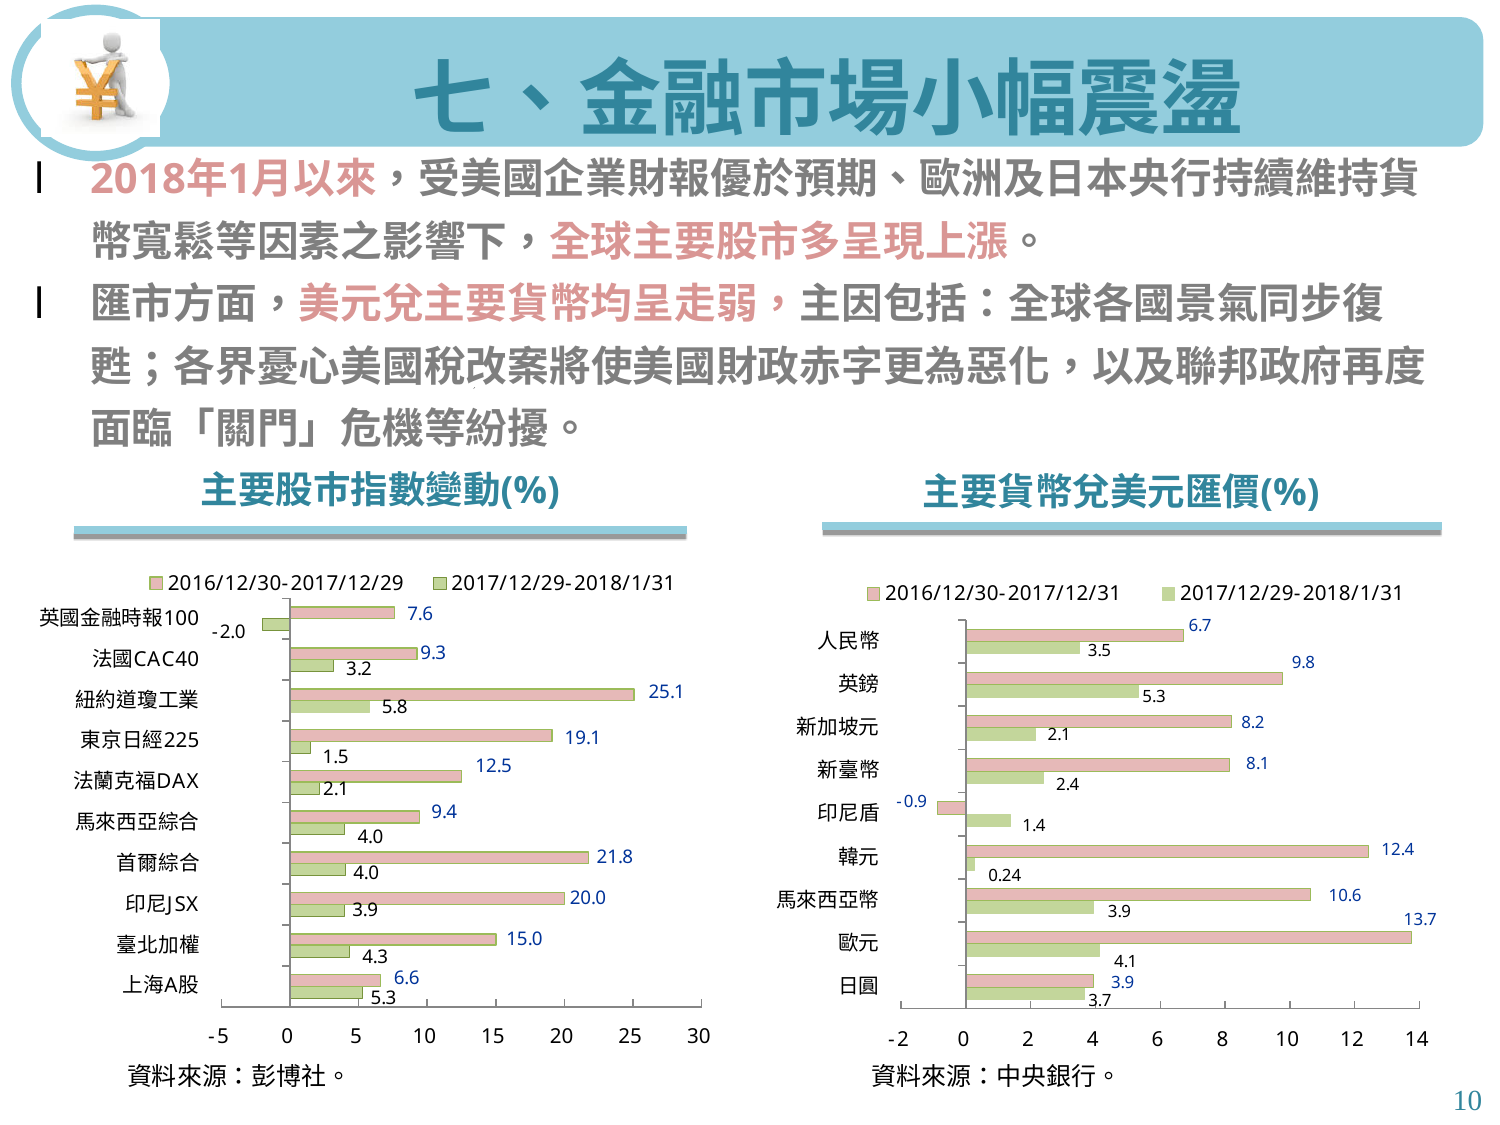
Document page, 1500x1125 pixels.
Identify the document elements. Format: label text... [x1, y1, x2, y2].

text_box 資料來源：彭博社。 [112, 1053, 509, 1099]
title 七、金融市場小幅震盪 [174, 37, 1482, 129]
picture [41, 19, 160, 137]
picture [35, 561, 1447, 1055]
text_box 資料來源：中央銀行。 [856, 1055, 1254, 1099]
text_box 主要股巿指數變動(%) [18, 458, 742, 519]
text_box 2018年1月以來，受美國企業財報優於預期、歐洲及日本央行持續維持貨 幣寬鬆等因素之影響下，全球主要股市多呈現上漲。 匯市方面，美元兌主要貨幣均呈走弱，主因包括：全球各國景氣同步復 甦；各界憂心美國稅改案將使美國財政赤字更為惡化，以及聯邦政府再度 面臨「關門」危機等紛擾。 [18, 151, 1448, 469]
text_box 主要貨幣兌美元匯價(%) [760, 460, 1482, 521]
